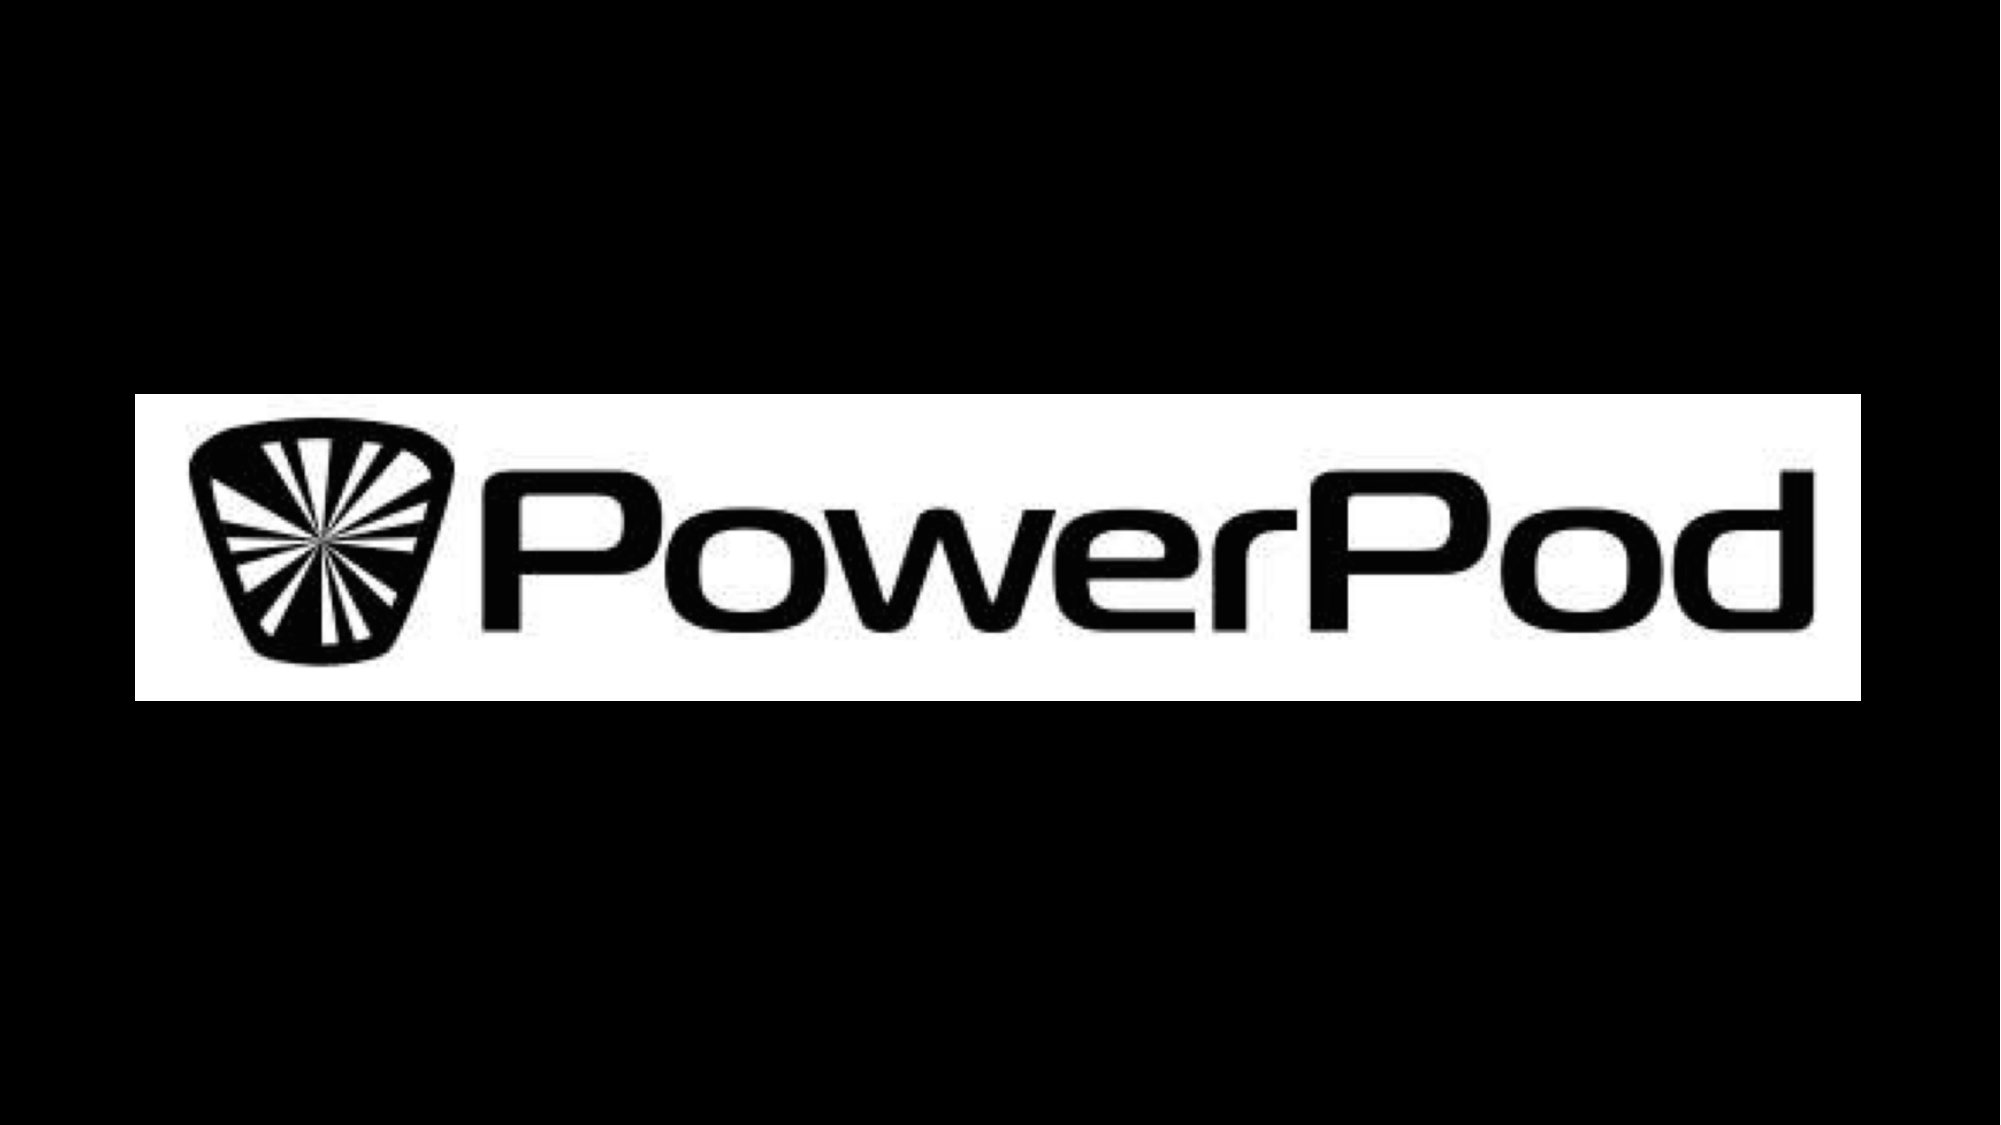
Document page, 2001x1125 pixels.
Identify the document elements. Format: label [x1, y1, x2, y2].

picture [135, 395, 1861, 701]
